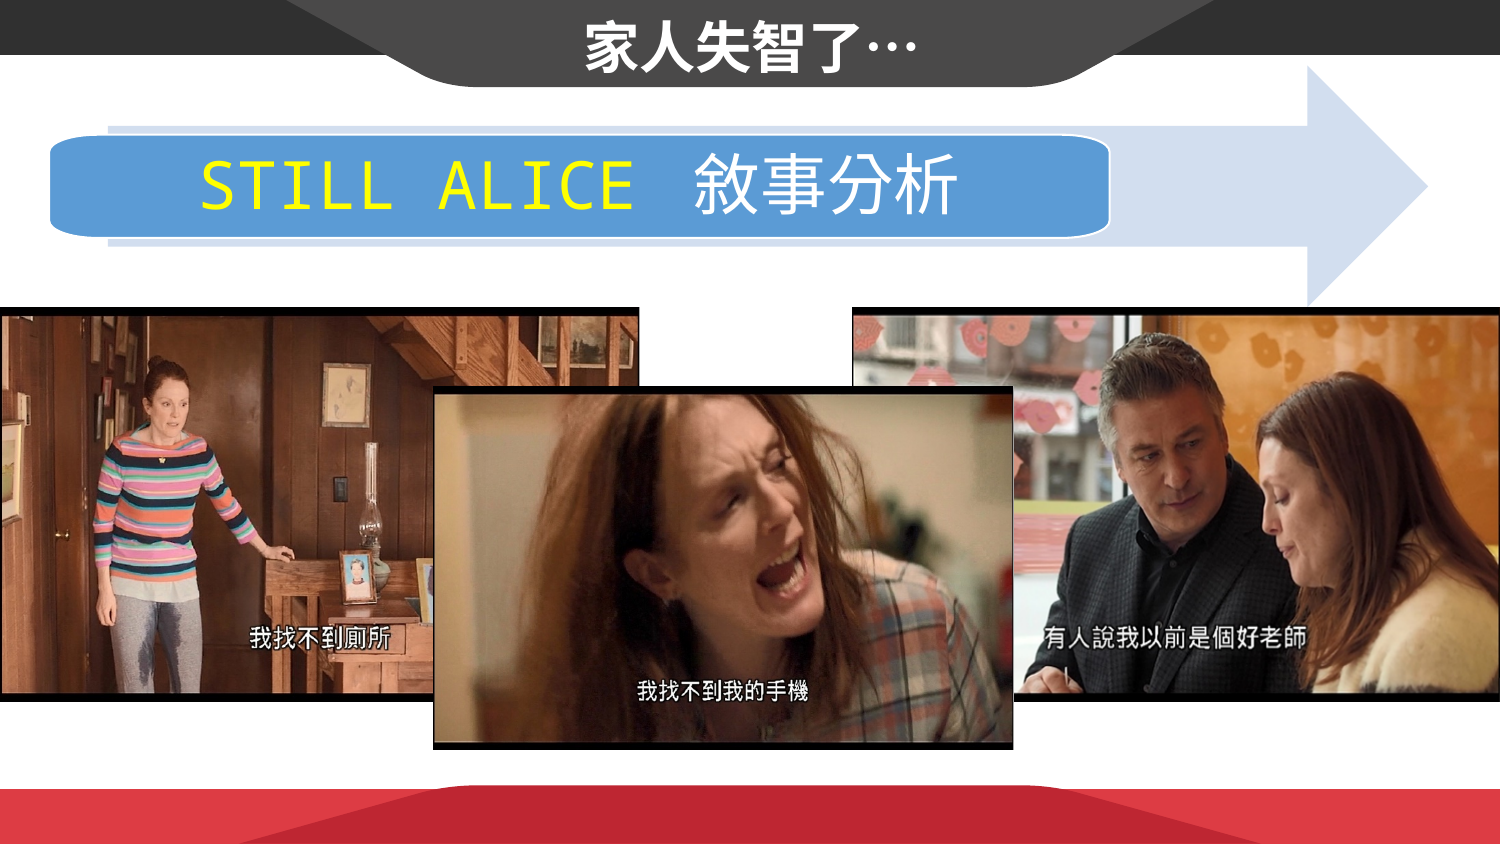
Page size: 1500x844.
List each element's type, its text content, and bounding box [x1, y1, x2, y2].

text_box STILL ALICE 敘事分析 [49, 134, 1110, 238]
text_box [0, 0, 1500, 88]
text_box [0, 785, 1500, 844]
picture [0, 307, 1500, 750]
text_box 家人失智了… [568, 4, 938, 88]
text_box [107, 65, 1429, 307]
